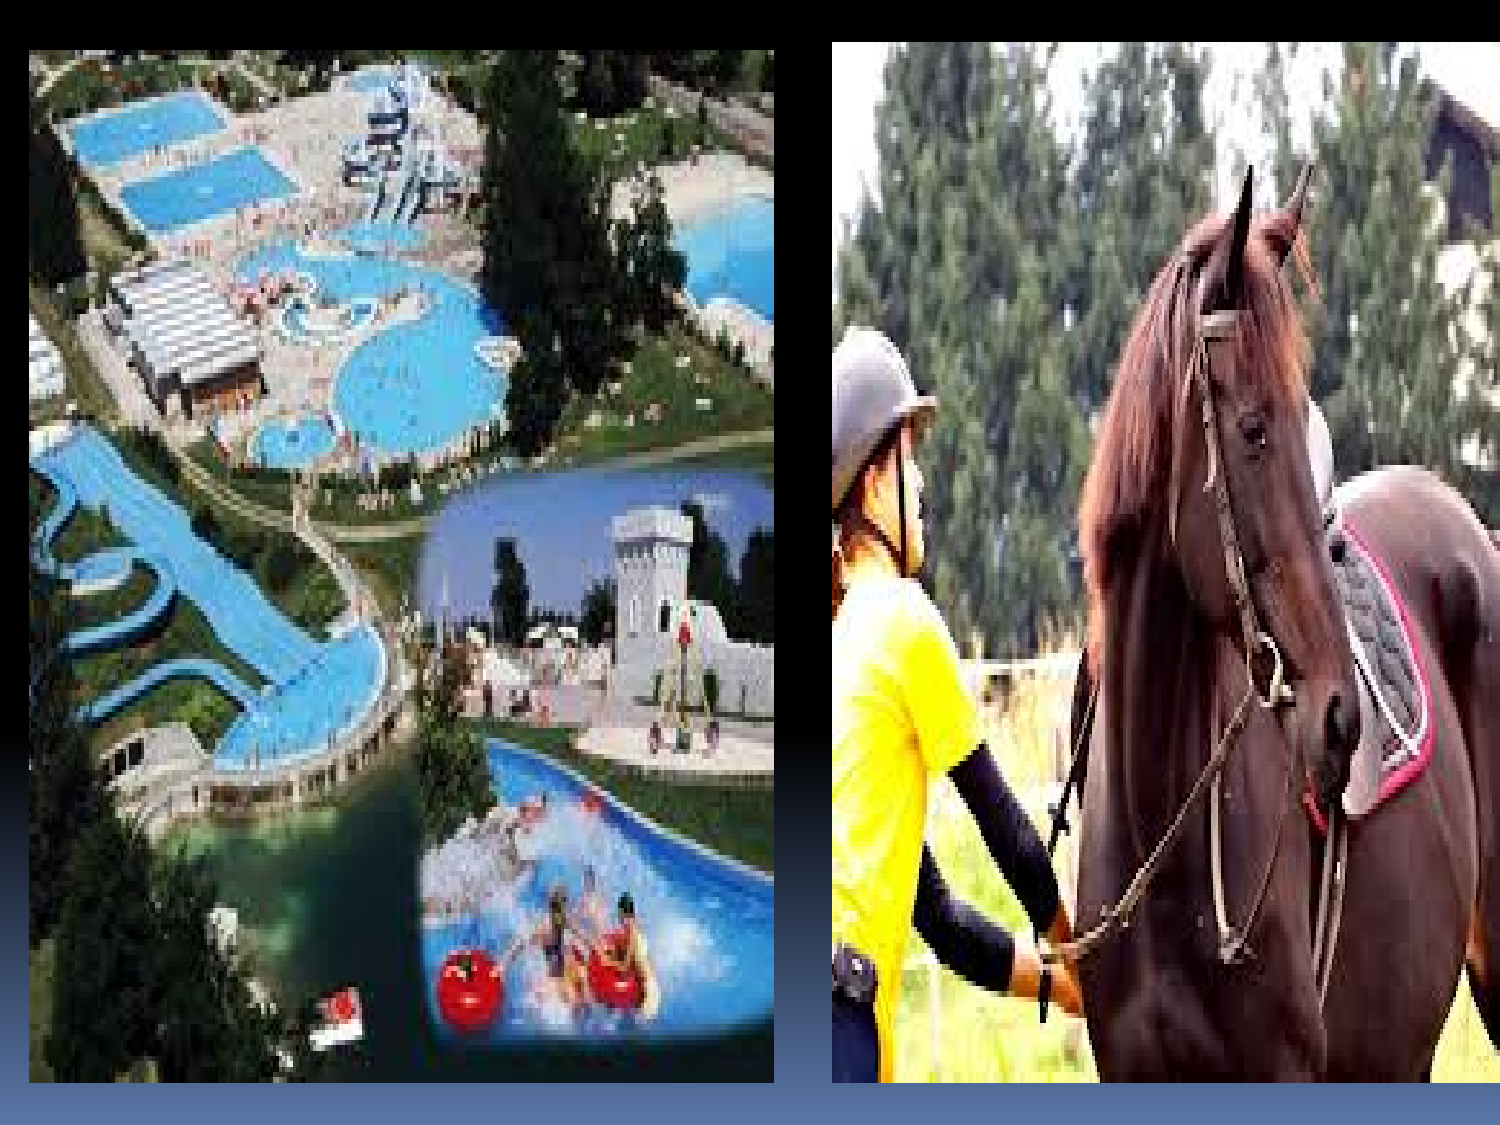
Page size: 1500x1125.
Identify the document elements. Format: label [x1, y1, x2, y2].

picture [832, 42, 1500, 1083]
picture [29, 50, 774, 1083]
